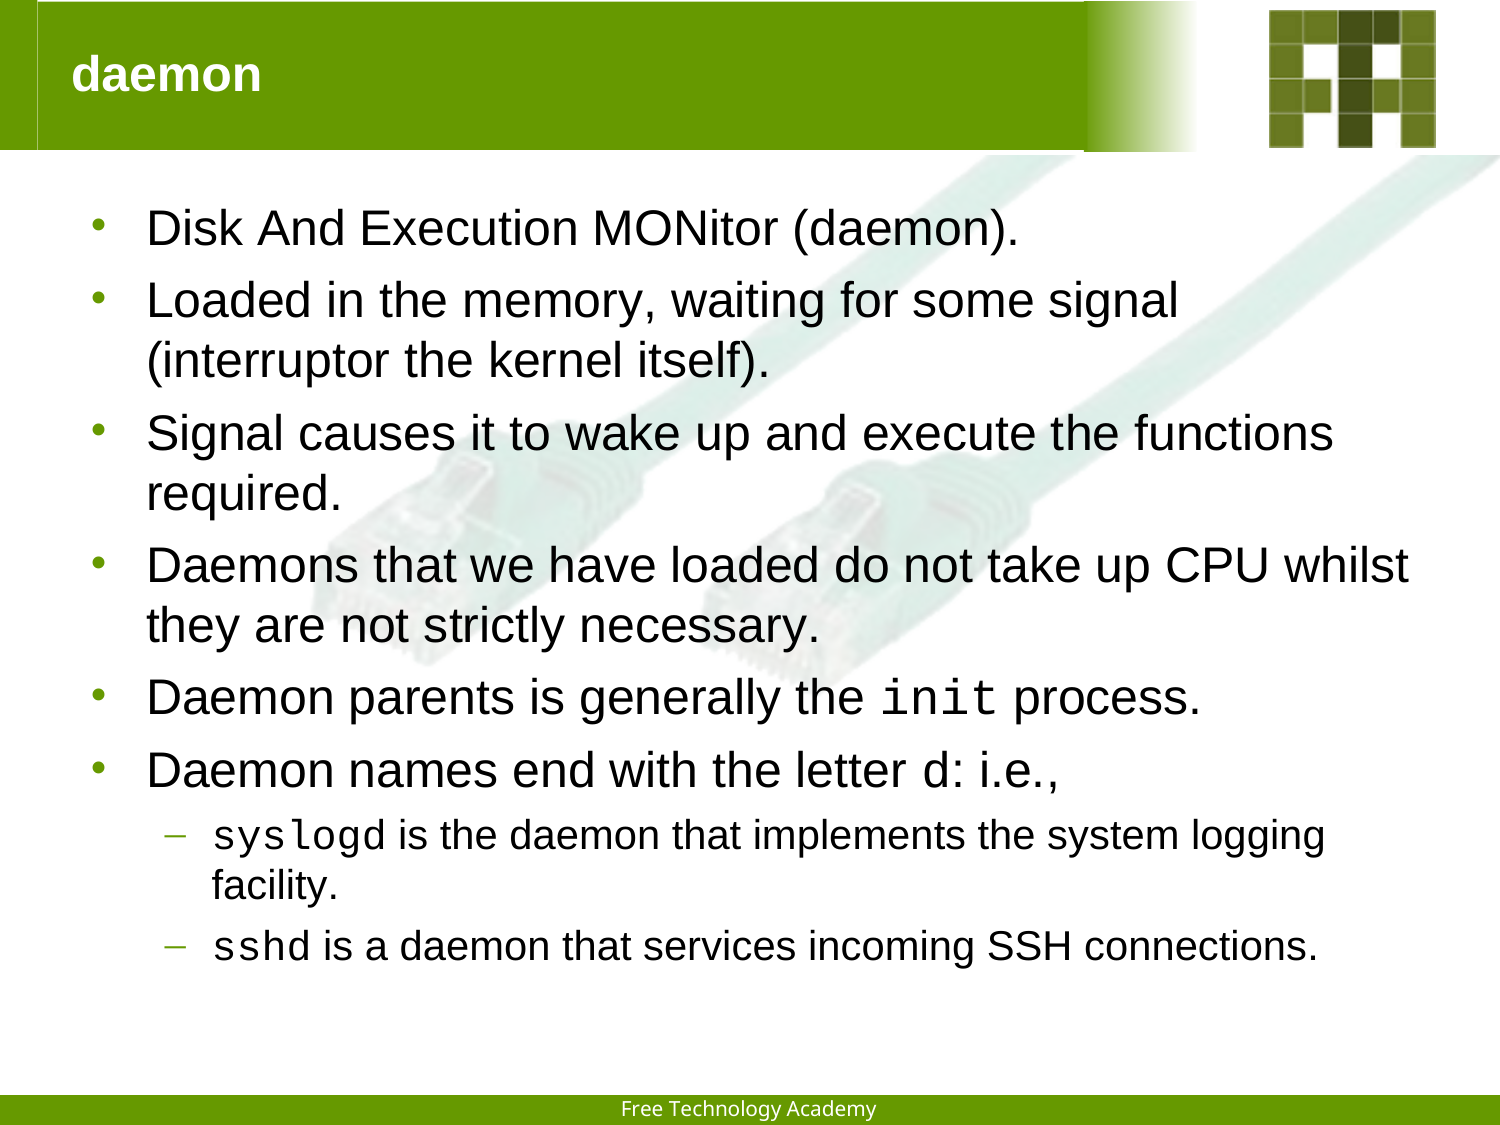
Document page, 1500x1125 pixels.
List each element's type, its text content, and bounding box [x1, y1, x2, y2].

list Disk And Execution MONitor (daemon). Loaded in the memory, waiting for some signal (interruptor the kernel itself). Signal causes it to wake up and execute the functions required. Daemons that we have loaded do not take up CPU whilst they are not strictly necessary. Daemon parents is generally the init process. Daemon names end with the letter d: i.e., syslogd is the daemon that implements the system logging facility. sshd is a daemon that services incoming SSH connections. [75, 187, 1426, 1052]
picture [1269, 10, 1436, 148]
title daemon [56, 1, 1107, 152]
